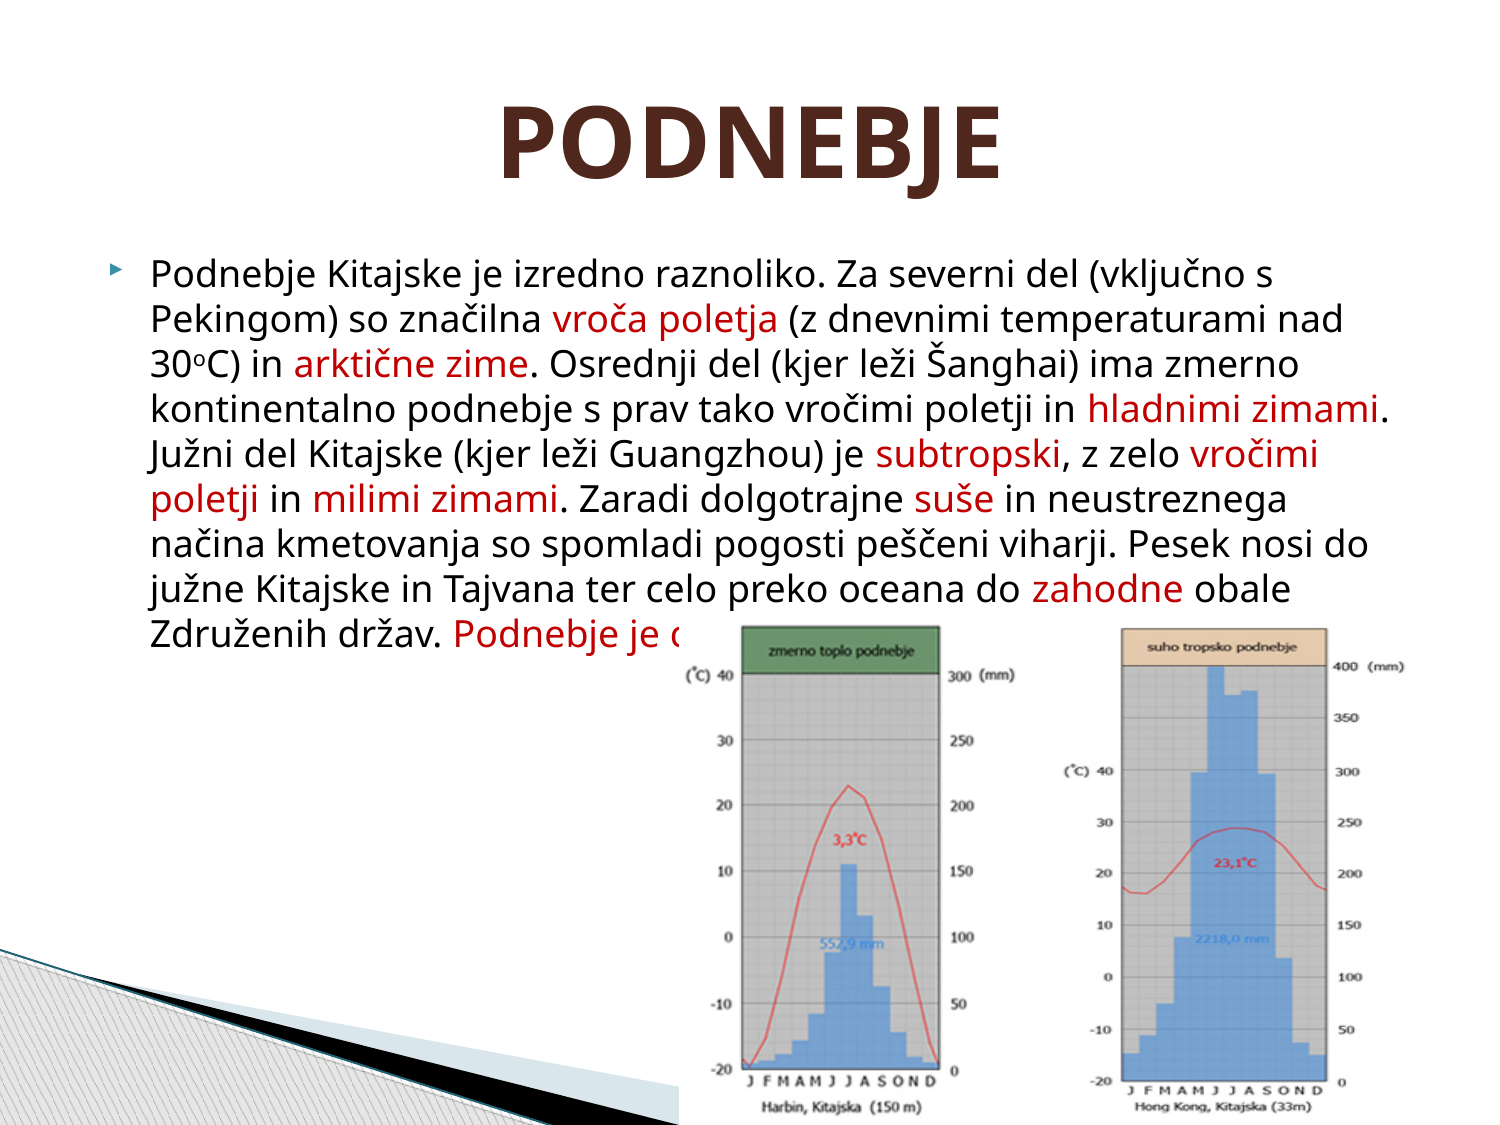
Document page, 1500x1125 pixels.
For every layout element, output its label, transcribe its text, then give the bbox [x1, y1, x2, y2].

picture [1057, 612, 1412, 1125]
title PODNEBJE [75, 45, 1425, 233]
picture [679, 611, 1022, 1125]
list Podnebje Kitajske je izredno raznoliko. Za severni del (vključno s Pekingom) so značilna vroča poletja (z dnevnimi temperaturami nad 30oC) in arktične zime. Osrednji del (kjer leži Šanghai) ima zmerno kontinentalno podnebje s prav tako vročimi poletji in hladnimi zimami. Južni del Kitajske (kjer leži Guangzhou) je subtropski, z zelo vročimi poletji in milimi zimami. Zaradi dolgotrajne suše in neustreznega načina kmetovanja so spomladi pogosti peščeni viharji. Pesek nosi do južne Kitajske in Tajvana ter celo preko oceana do zahodne obale Združenih držav. Podnebje je celinsko. [75, 242, 1425, 986]
